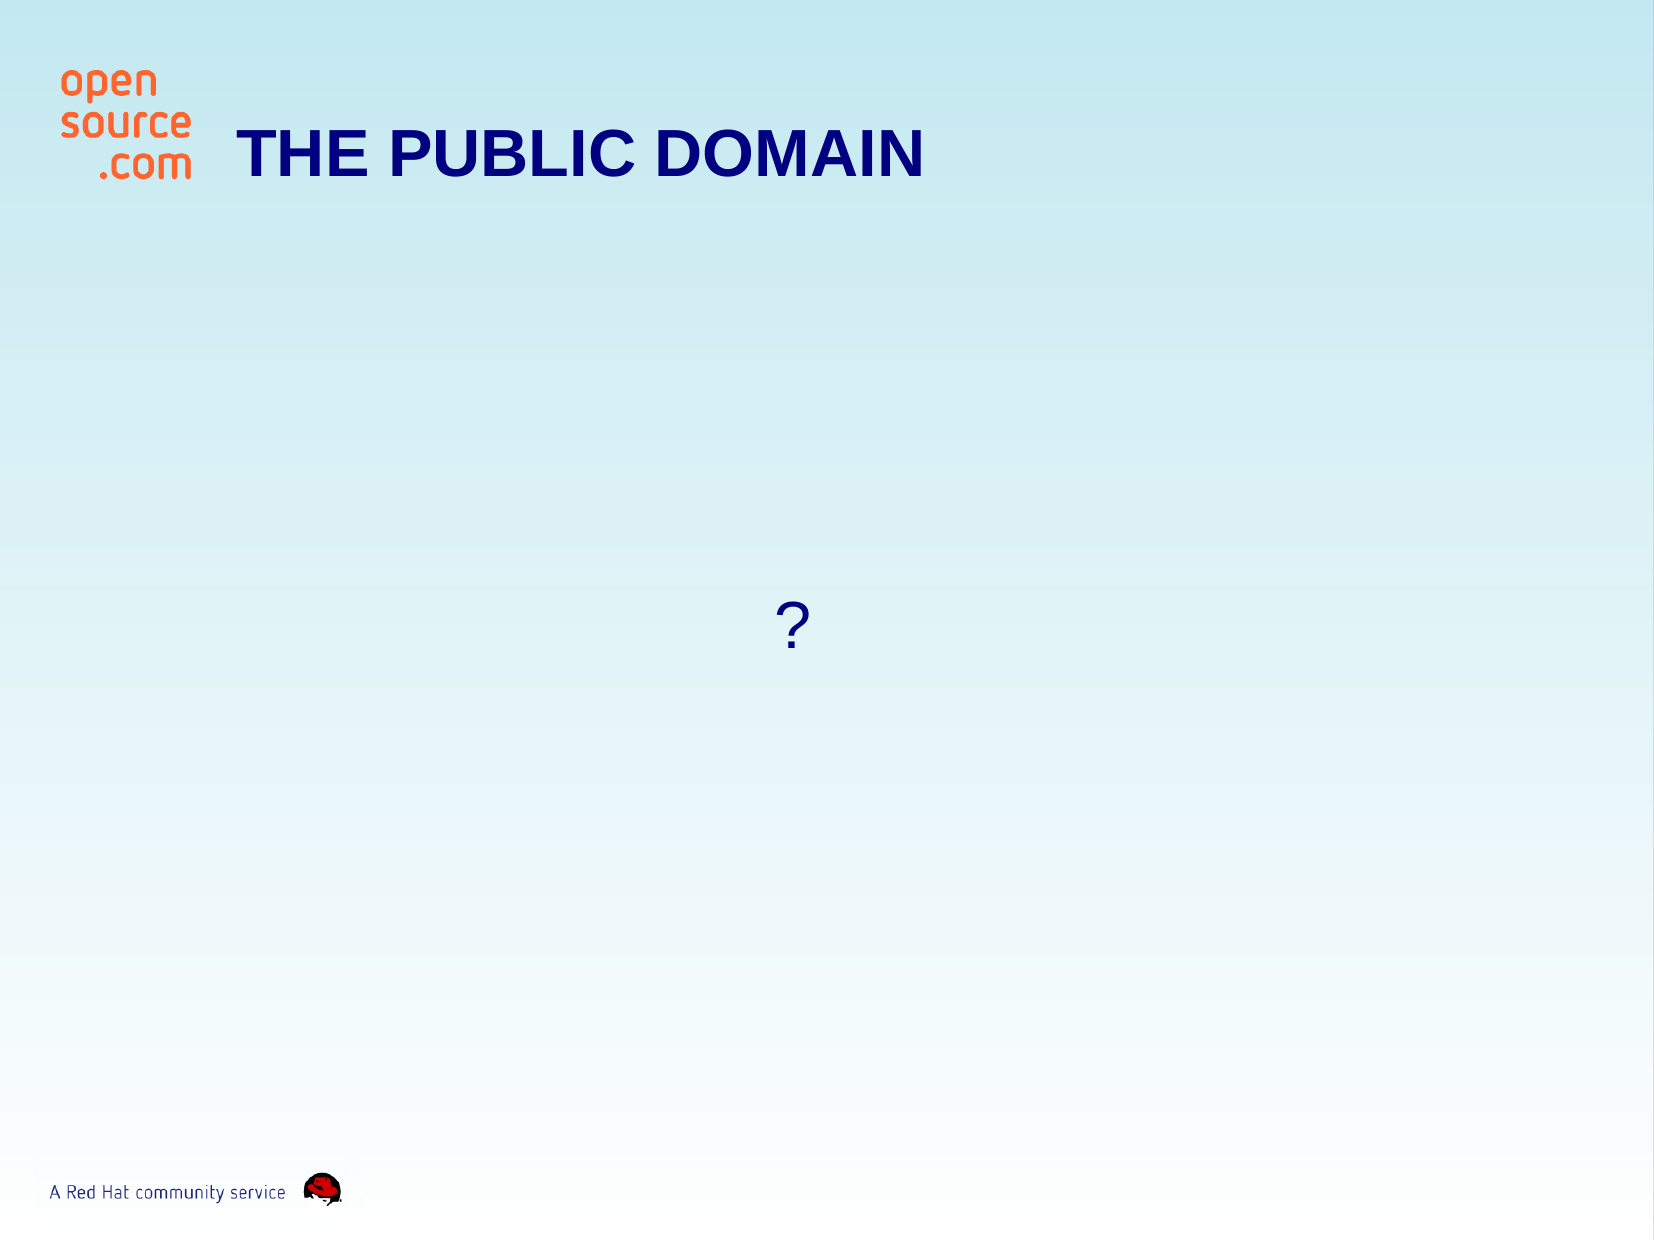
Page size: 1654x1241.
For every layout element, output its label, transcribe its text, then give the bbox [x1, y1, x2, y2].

subtitle ? [49, 102, 1538, 1148]
picture [0, 0, 1654, 1241]
title THE PUBLIC DOMAIN [236, 56, 1654, 250]
